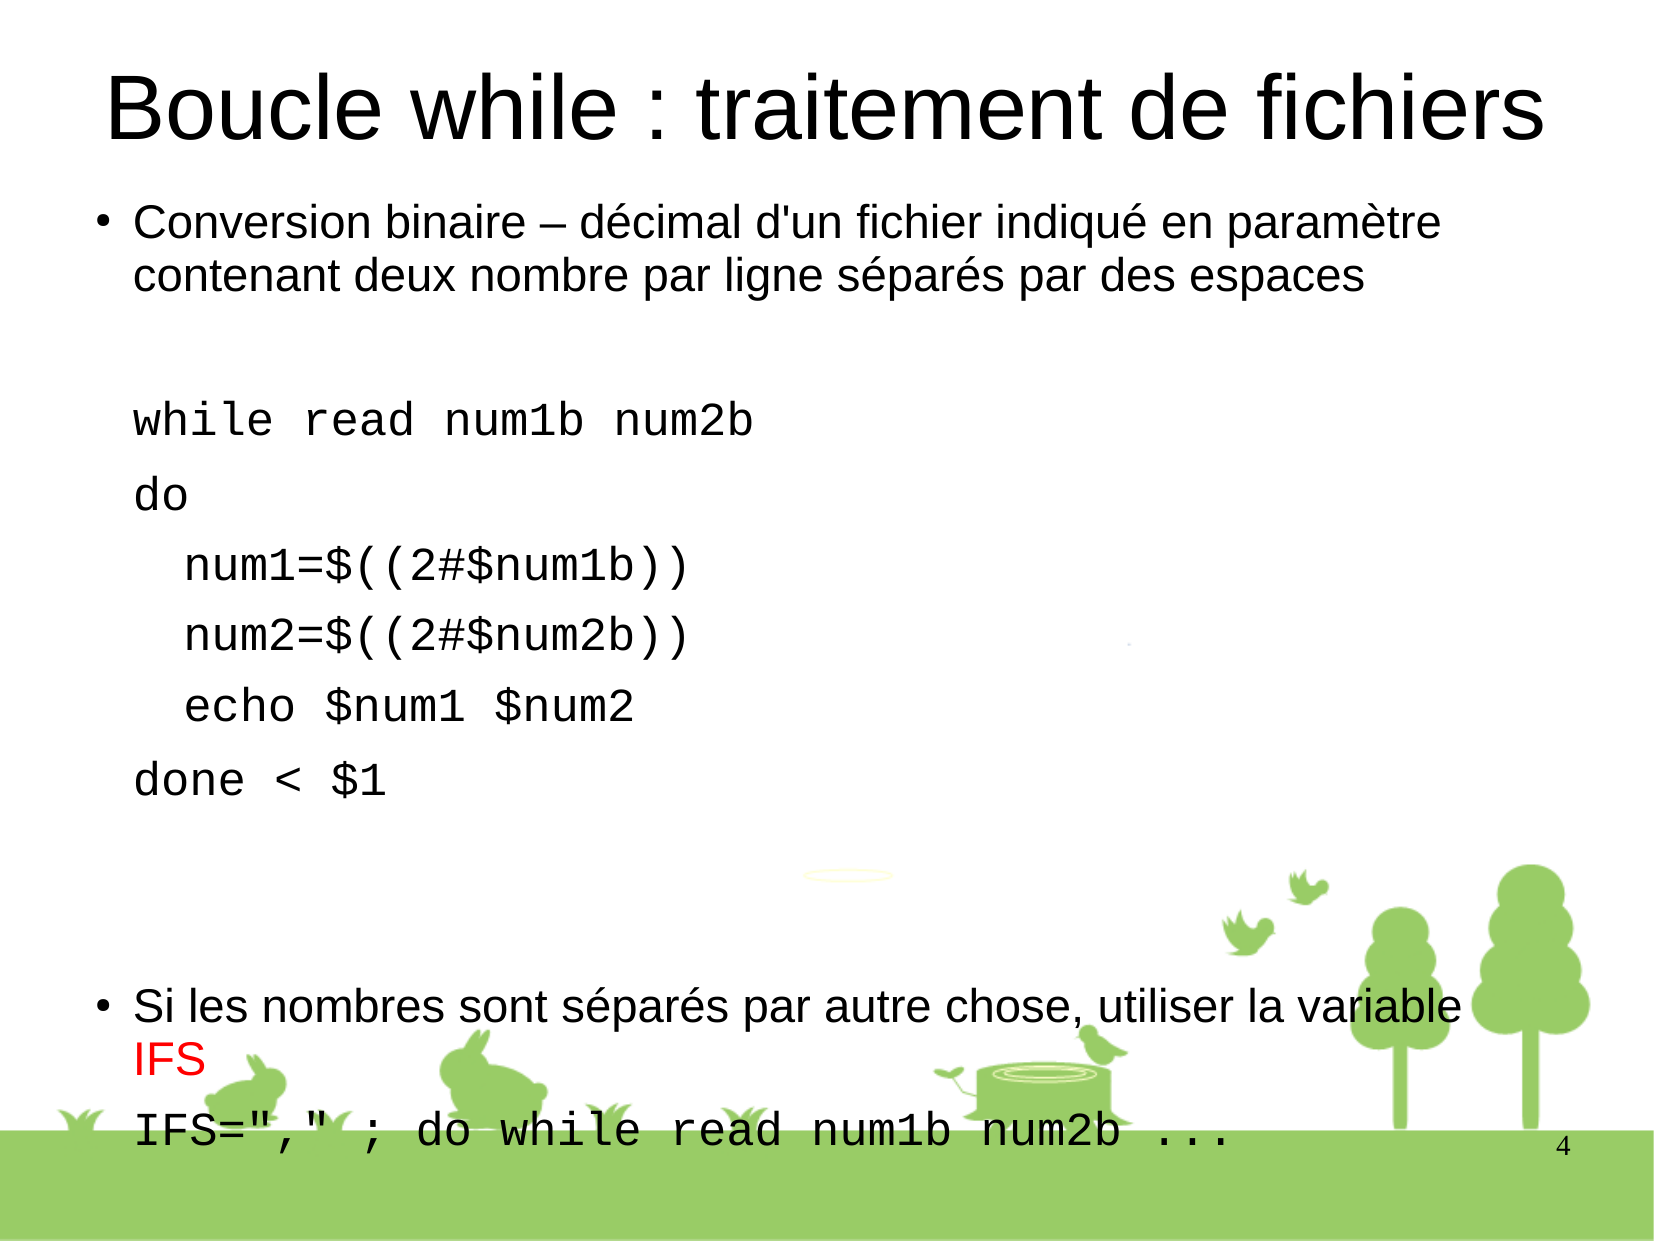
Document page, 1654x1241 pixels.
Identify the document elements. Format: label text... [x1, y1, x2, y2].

picture [0, 0, 1654, 1241]
title Boucle while : traitement de fichiers [82, 49, 1571, 166]
list Conversion binaire – décimal d'un fichier indiqué en paramètre contenant deux nombre par ligne séparés par des espaces while read num1b num2b do num1=$((2#$num1b)) num2=$((2#$num2b)) echo $num1 $num2 done < $1 Si les nombres sont séparés par autre chose, utiliser la variable IFS IFS="," ; do while read num1b num2b ... [82, 195, 1538, 1170]
